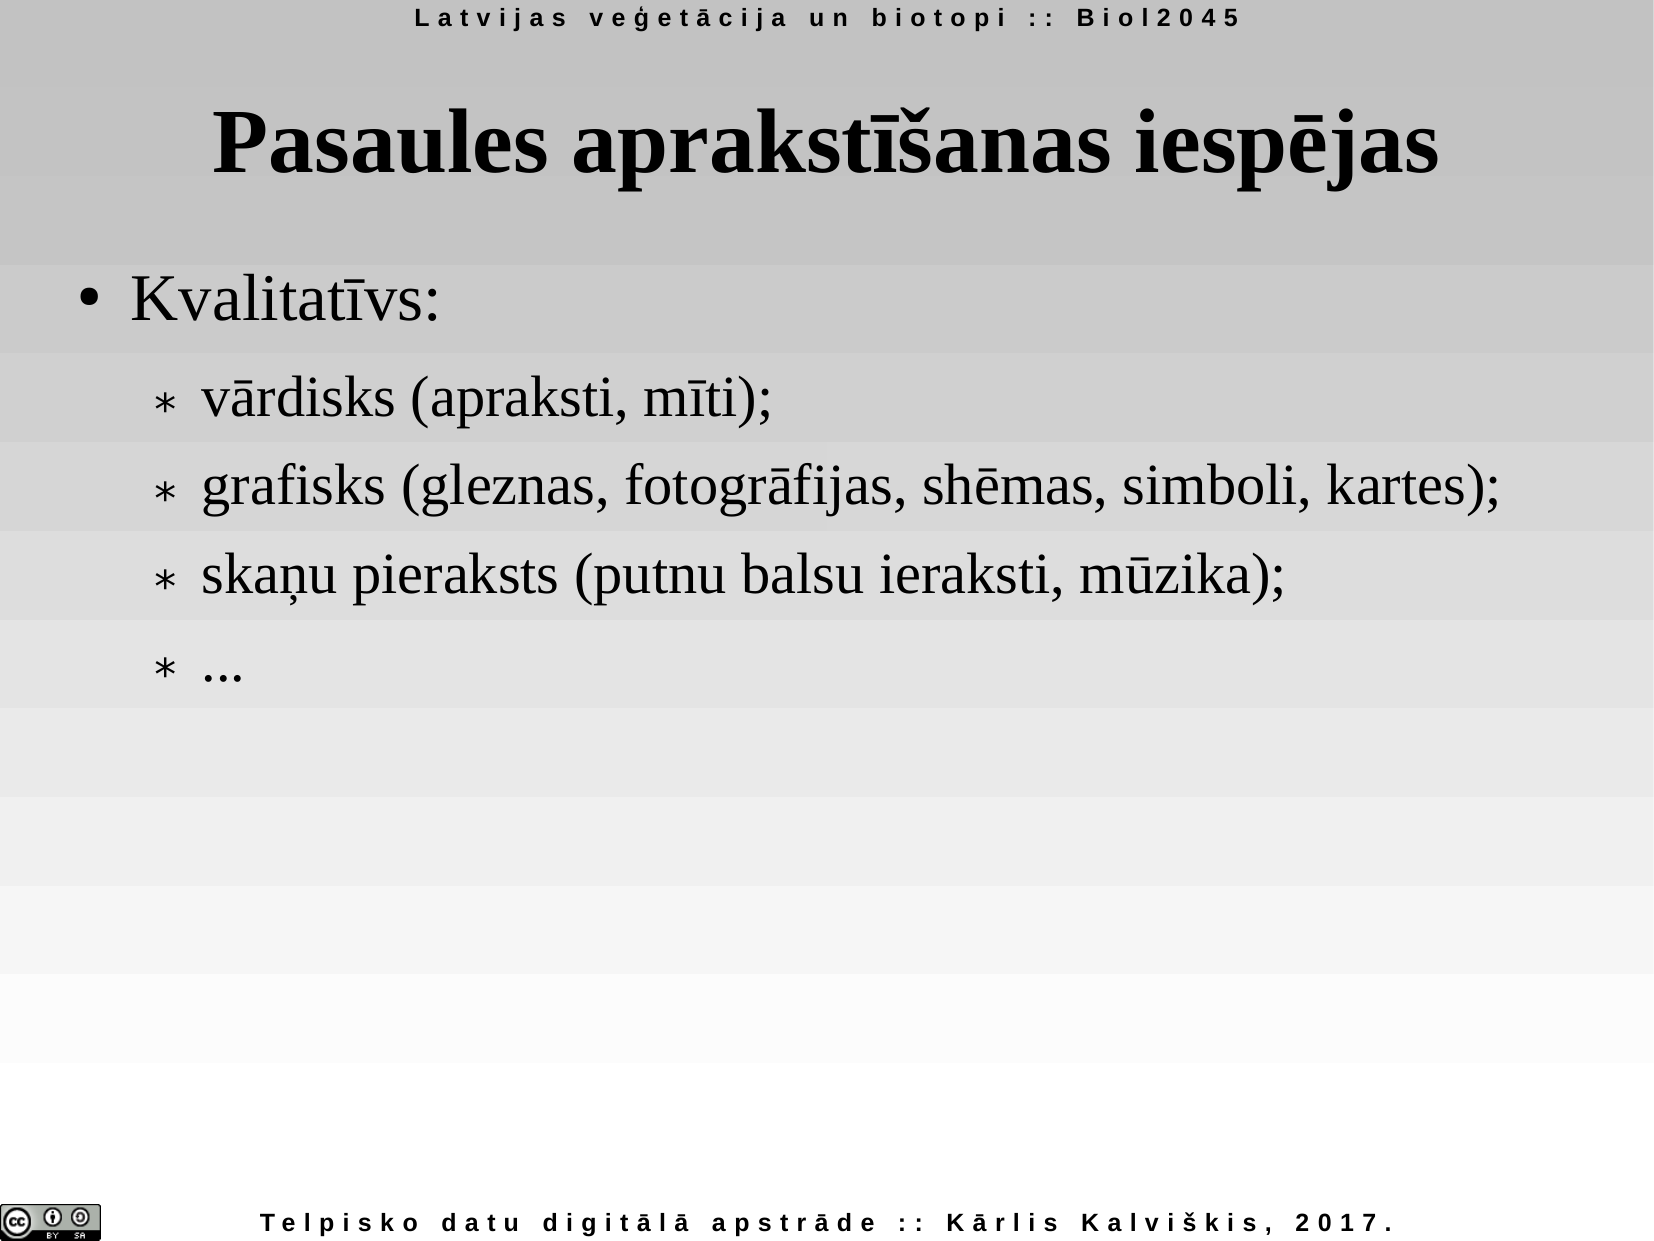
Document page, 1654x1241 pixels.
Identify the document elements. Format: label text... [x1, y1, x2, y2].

picture [0, 0, 1654, 1241]
title Pasaules aprakstīšanas iespējas [59, 37, 1596, 246]
list Kvalitatīvs: vārdisks (apraksti, mīti); grafisks (gleznas, fotogrāfijas, shēmas, simboli, kartes); skaņu pieraksts (putnu balsu ieraksti, mūzika); ... [59, 261, 1596, 1175]
